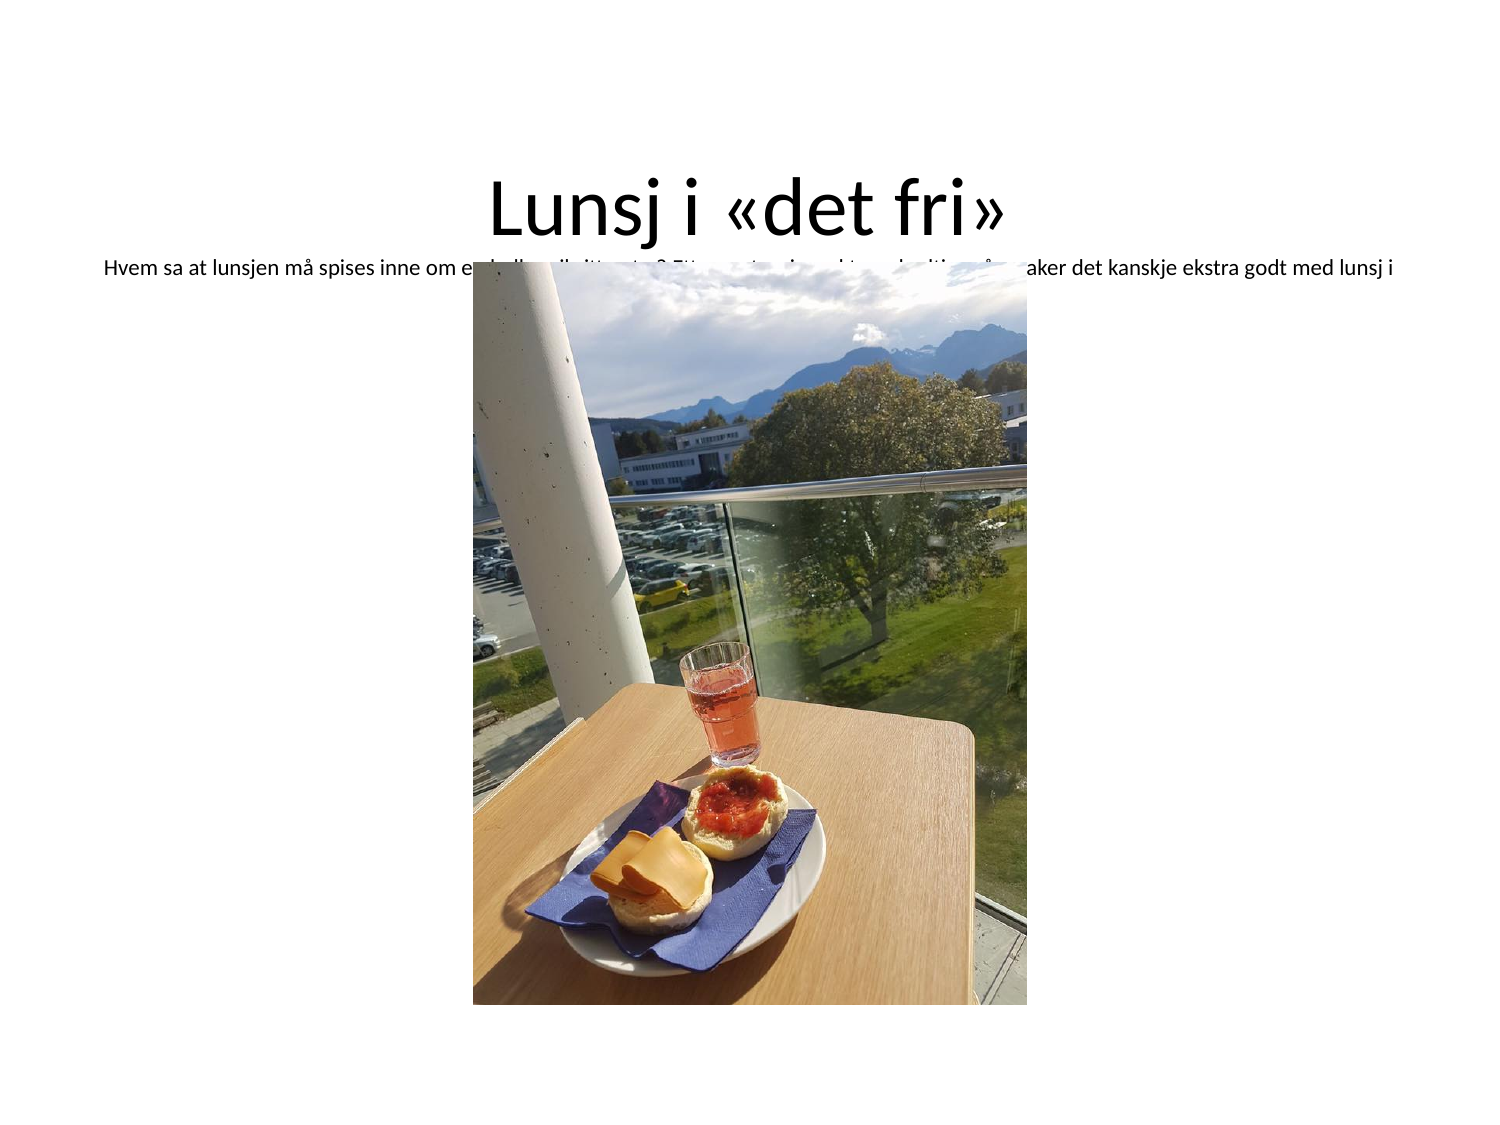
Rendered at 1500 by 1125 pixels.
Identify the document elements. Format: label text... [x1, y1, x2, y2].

picture [473, 262, 1027, 1005]
title Lunsj i «det fri» Hvem sa at lunsjen må spises inne om en heller vil sitte ute ? Etter en treningsøkt med sylting så smaker det kanskje ekstra godt med lunsj i dag ?? [75, 45, 1426, 233]
